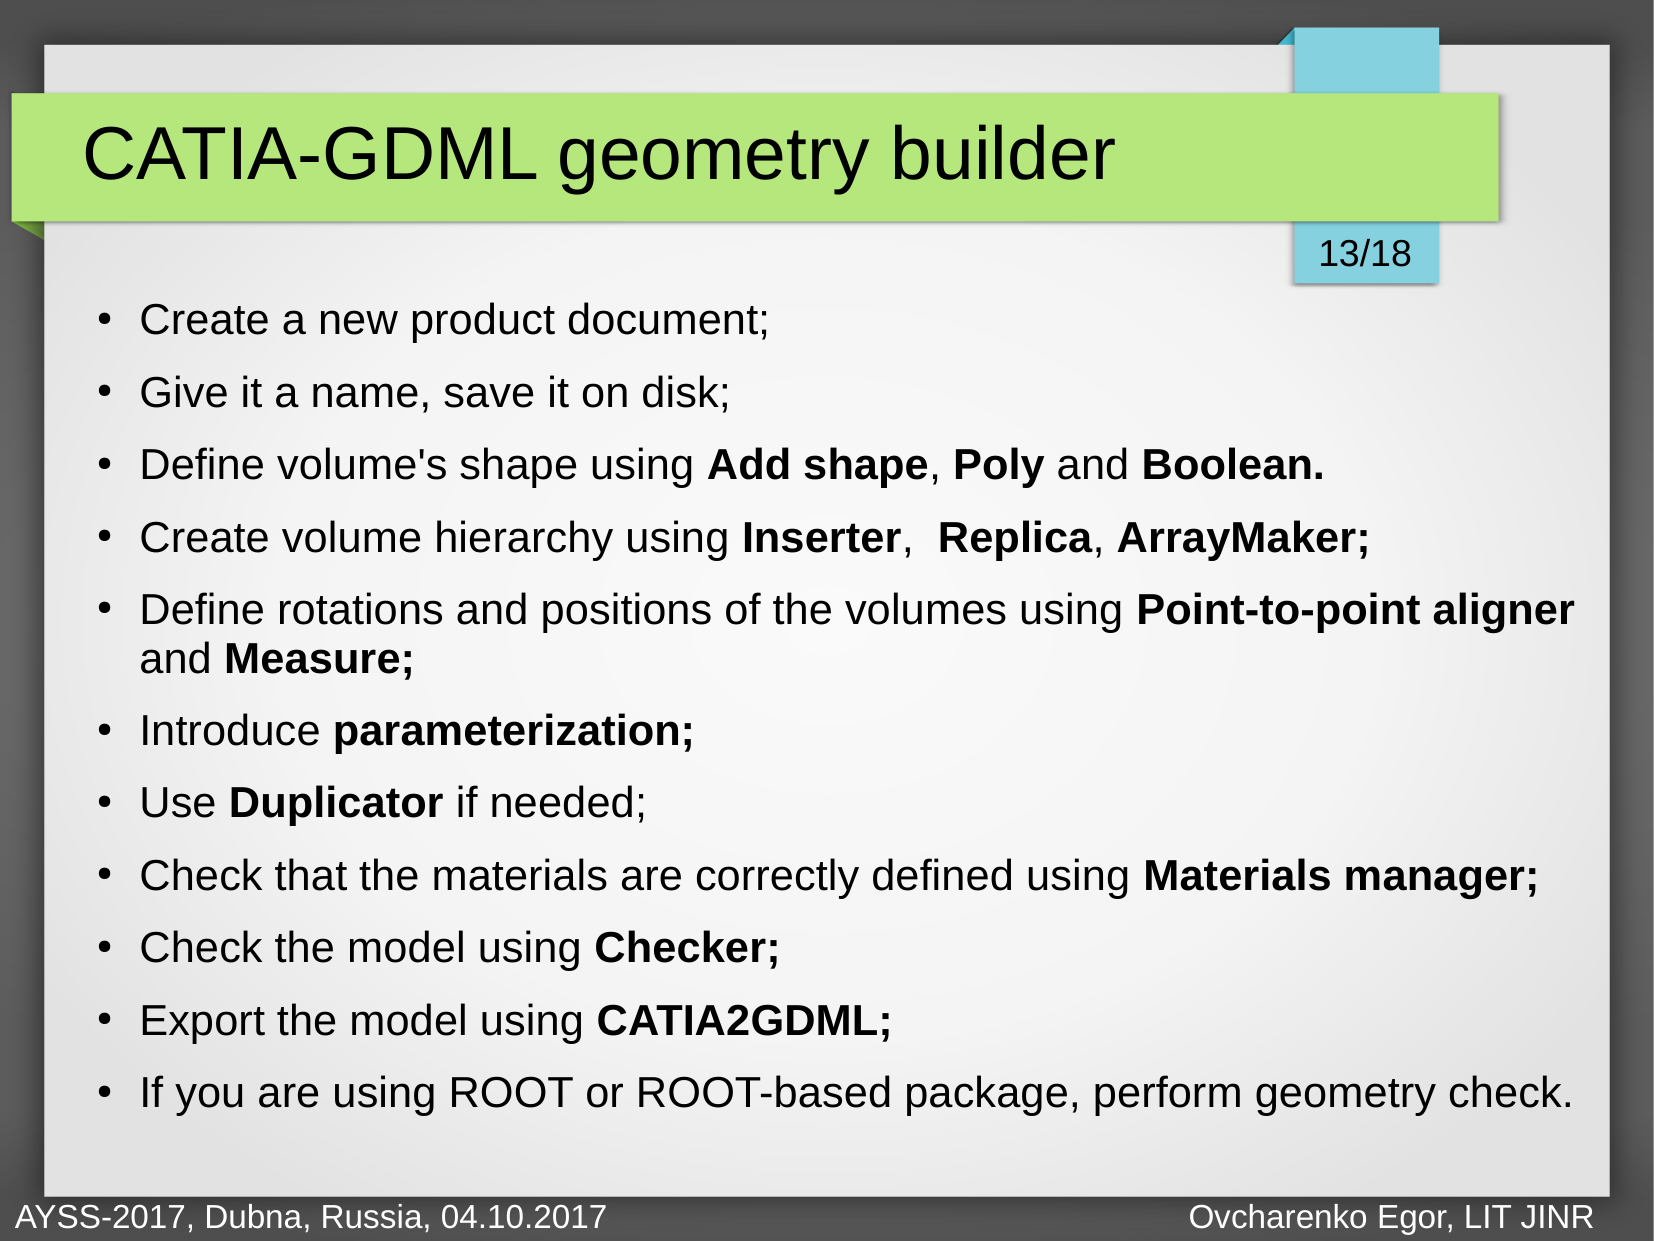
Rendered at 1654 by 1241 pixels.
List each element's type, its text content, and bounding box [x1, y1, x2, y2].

text_box 13/18 [1290, 225, 1441, 282]
text_box AYSS-2017, Dubna, Russia, 04.10.2017 Ovcharenko Egor, LIT JINR [0, 1190, 1613, 1241]
list Create a new product document; Give it a name, save it on disk; Define volume's shape using Add shape, Poly and Boolean. Create volume hierarchy using Inserter, Replica, ArrayMaker; Define rotations and positions of the volumes using Point-to-point aligner and Measure; Introduce parameterization; Use Duplicator if needed; Check that the materials are correctly defined using Materials manager; Check the model using Checker; Export the model using CATIA2GDML; If you are using ROOT or ROOT-based package, perform geometry check. [82, 295, 1591, 1141]
title CATIA-GDML geometry builder [82, 94, 1264, 213]
picture [0, 0, 1654, 1241]
